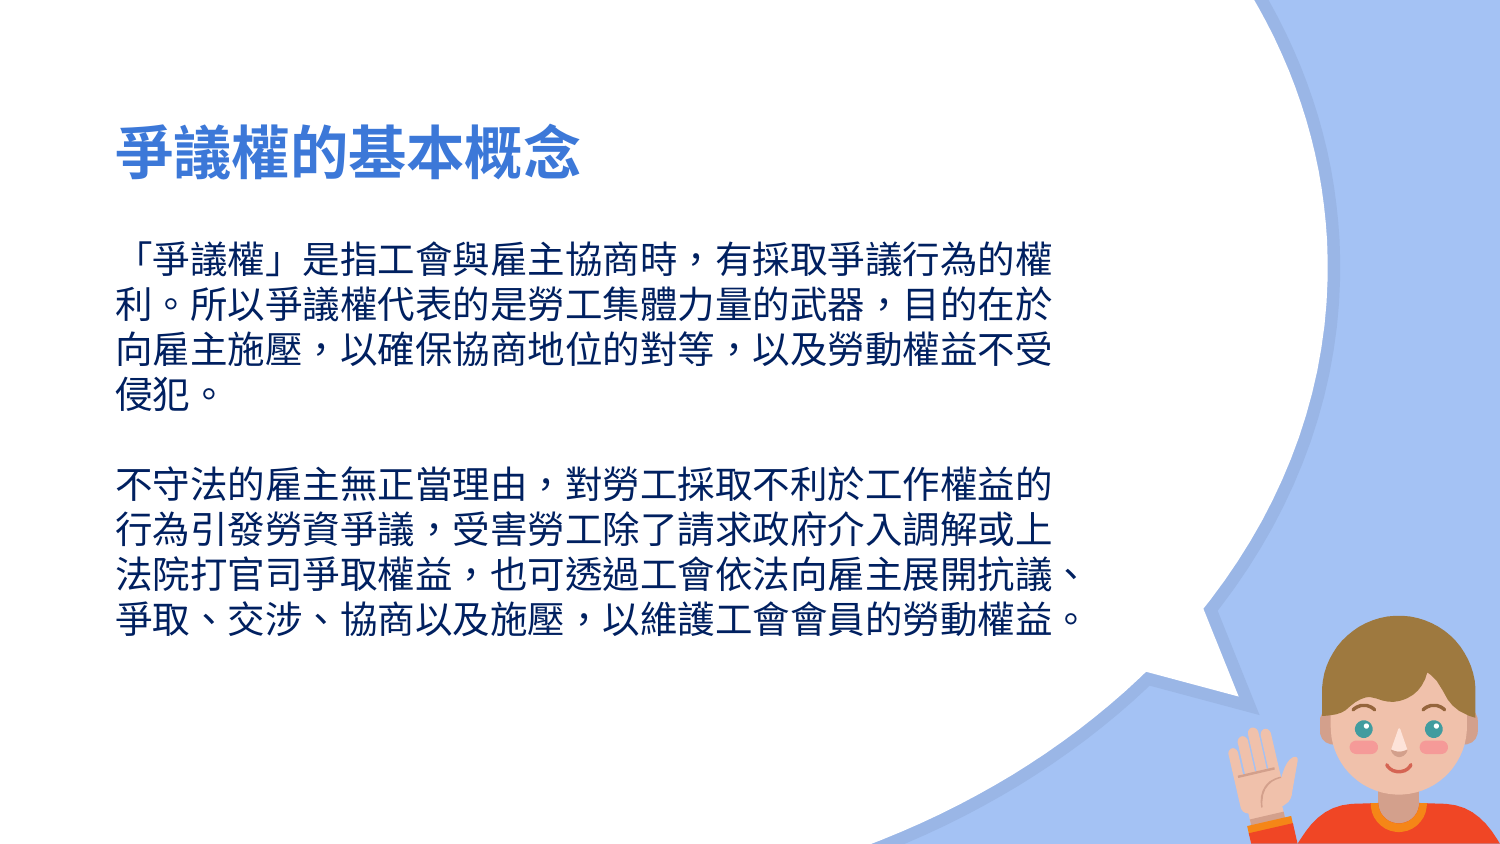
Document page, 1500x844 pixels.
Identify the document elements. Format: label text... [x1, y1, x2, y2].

title 爭議權的基本概念 [100, 79, 1080, 202]
text_box [1228, 615, 1500, 844]
list 「爭議權」是指工會與雇主協商時，有採取爭議行為的權利。所以爭議權代表的是勞工集體力量的武器，目的在於向雇主施壓，以確保協商地位的對等，以及勞動權益不受侵犯。 不守法的雇主無正當理由，對勞工採取不利於工作權益的行為引發勞資爭議，受害勞工除了請求政府介入調解或上法院打官司爭取權益，也可透過工會依法向雇主展開抗議、爭取、交涉、協商以及施壓，以維護工會會員的勞動權益。 [100, 221, 1080, 753]
